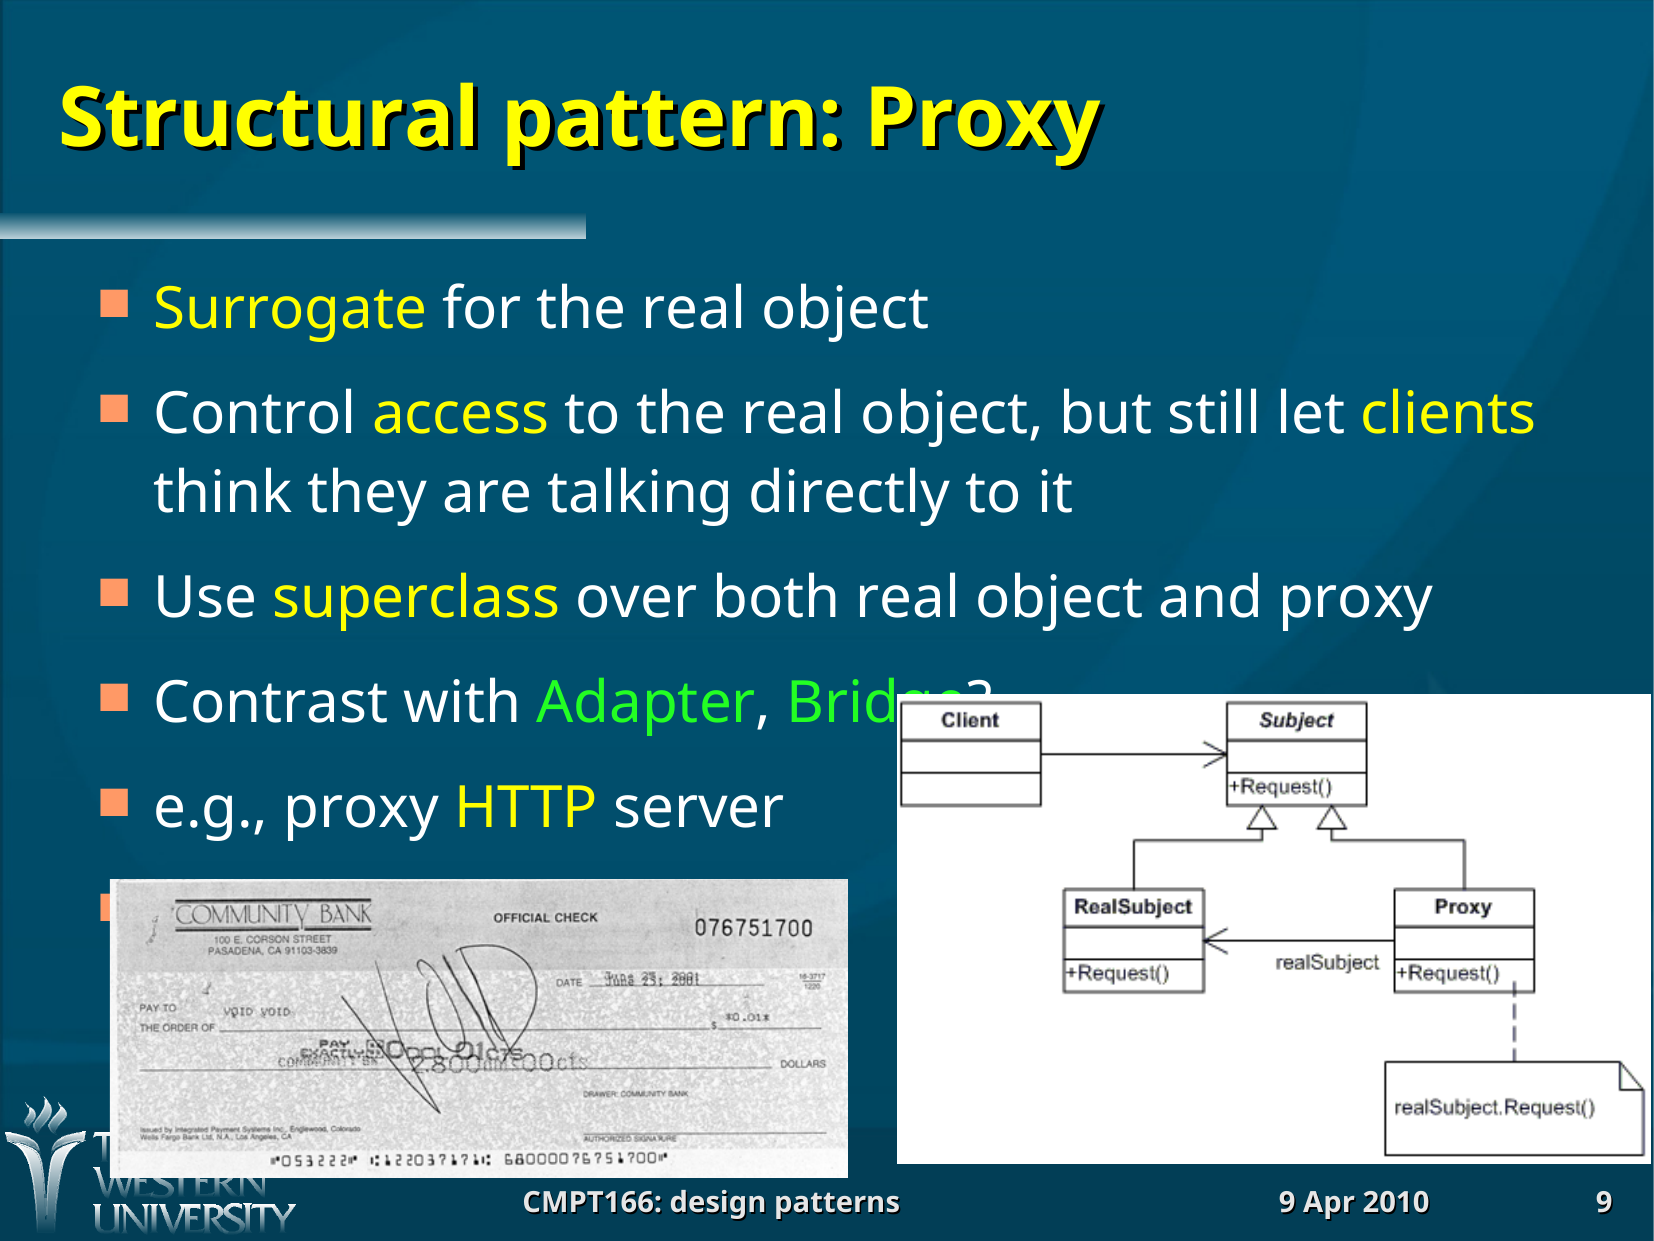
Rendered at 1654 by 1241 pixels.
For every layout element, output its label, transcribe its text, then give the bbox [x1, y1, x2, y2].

picture [898, 694, 1654, 1163]
title Structural pattern: Proxy [59, 27, 1548, 201]
list Surrogate for the real object Control access to the real object, but still let clients think they are talking directly to it Use superclass over both real object and proxy Contrast with Adapter, Bridge? e.g., proxy HTTP server e.g., bank cheque [82, 266, 1571, 870]
picture [109, 880, 847, 1178]
picture [38, 1227, 54, 1232]
